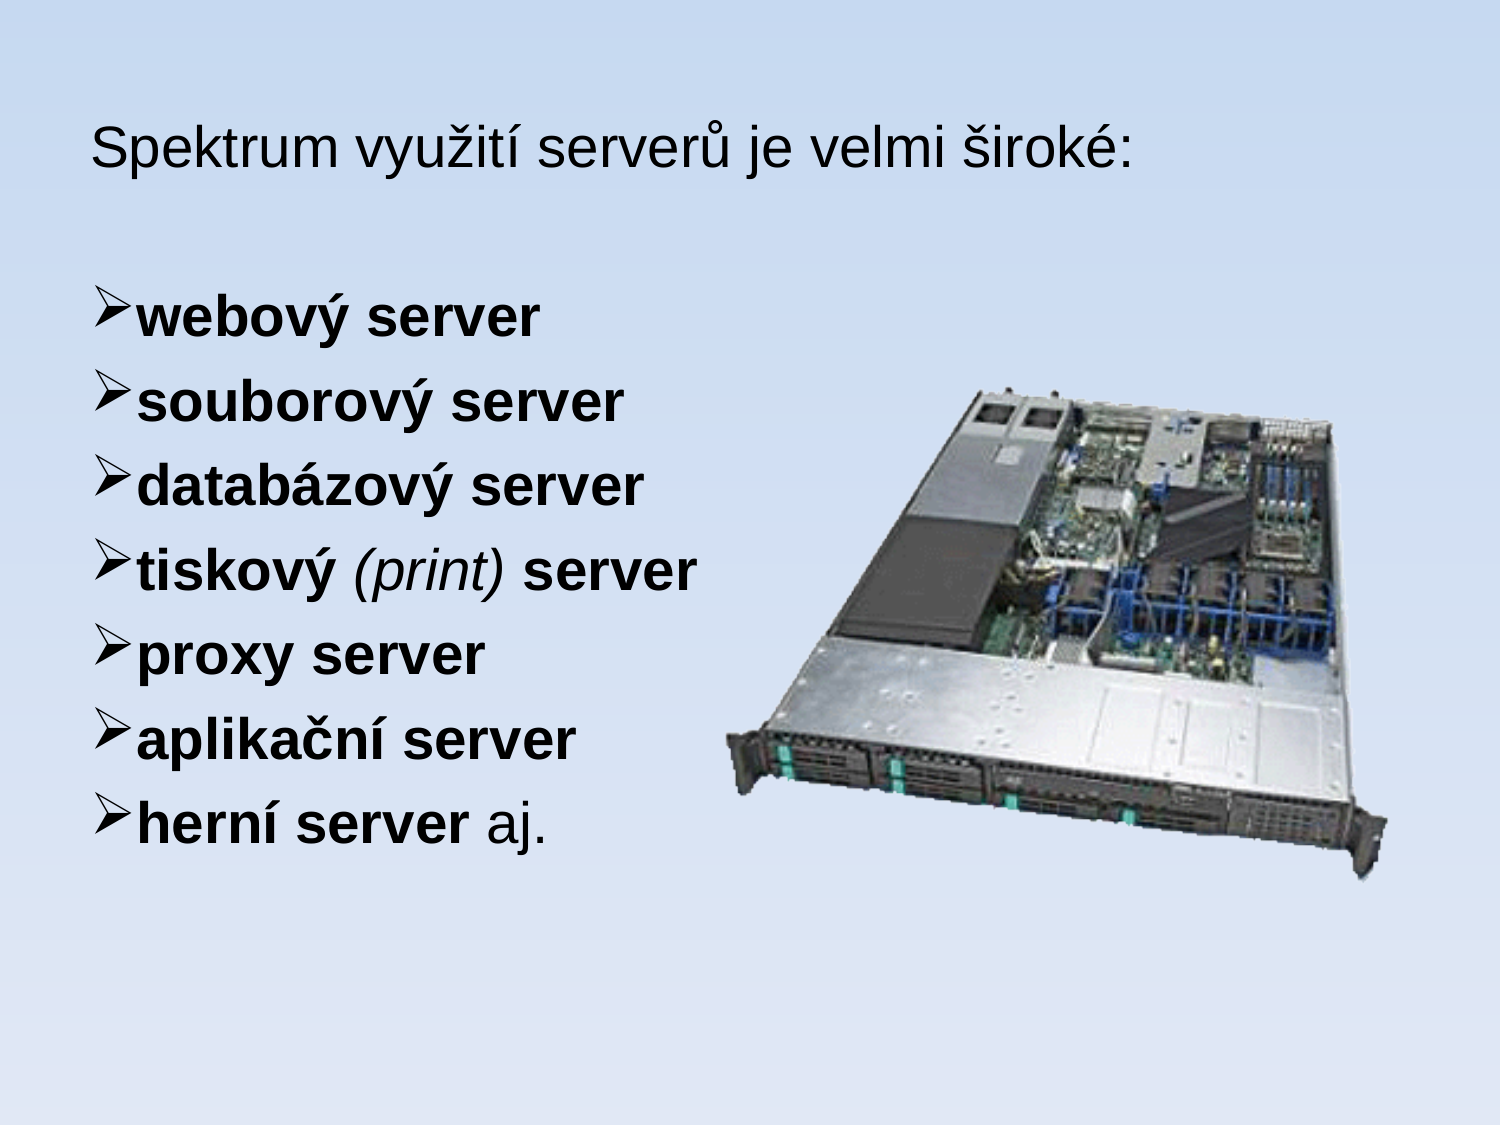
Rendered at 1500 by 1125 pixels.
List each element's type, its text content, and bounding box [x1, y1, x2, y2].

list Spektrum využití serverů je velmi široké: webový server souborový server databázový server tiskový (print) server proxy server aplikační server herní server aj. [75, 101, 1500, 1013]
picture [679, 255, 1436, 1012]
